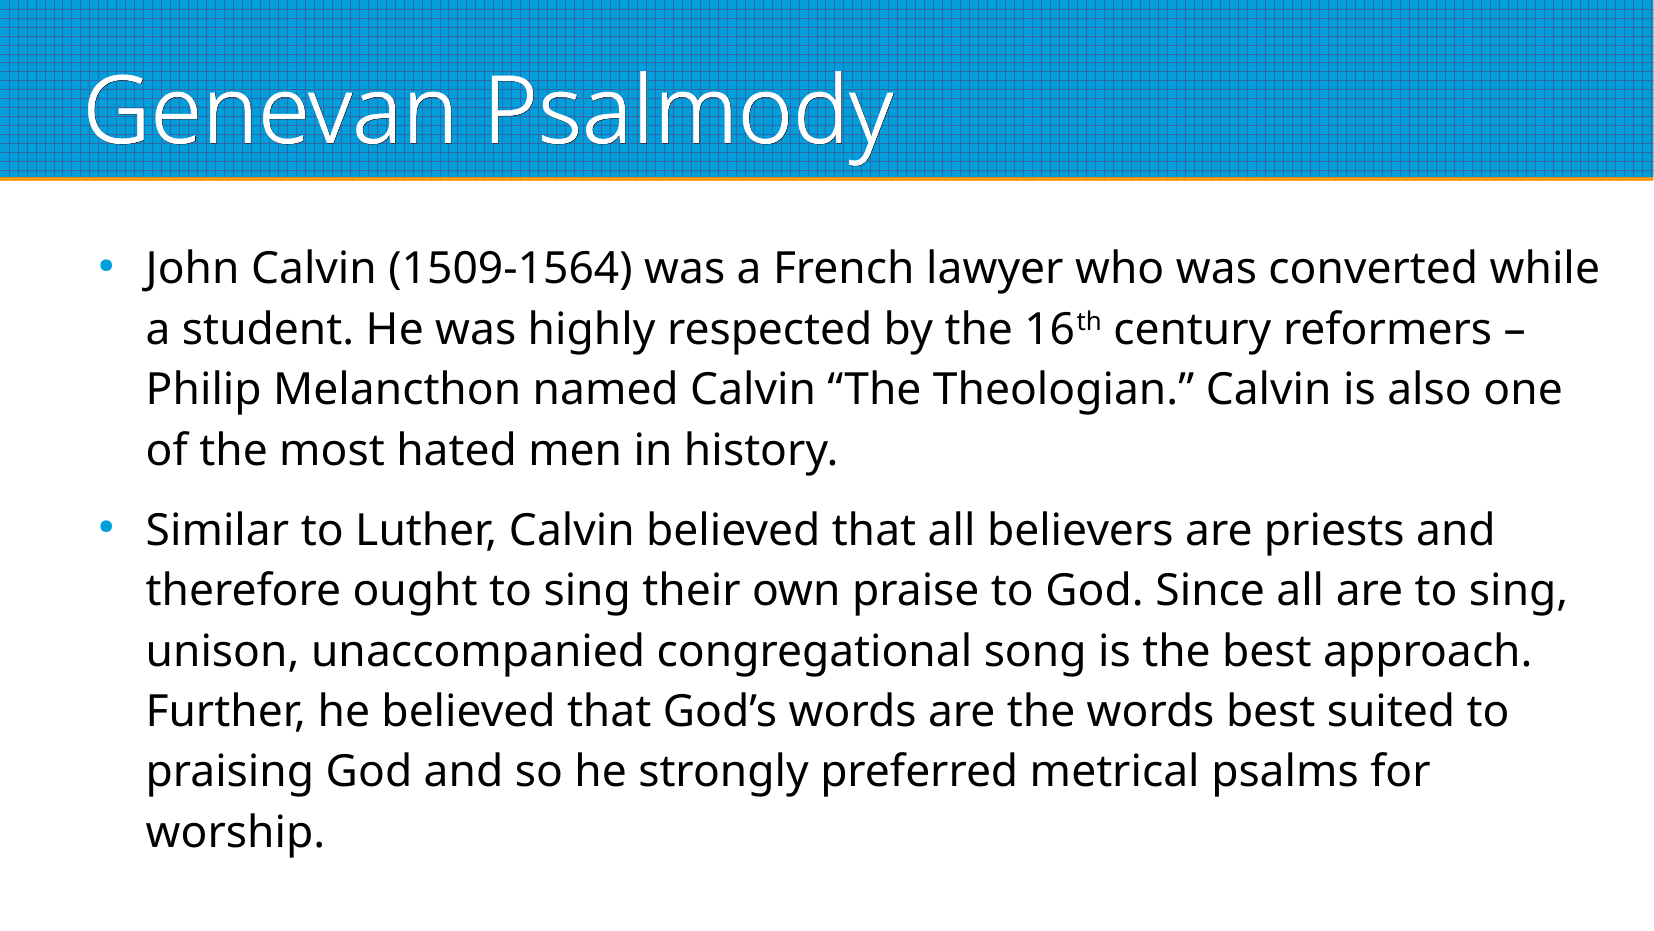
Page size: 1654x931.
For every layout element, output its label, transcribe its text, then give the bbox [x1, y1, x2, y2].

title Genevan Psalmody [82, 14, 1571, 171]
list John Calvin (1509-1564) was a French lawyer who was converted while a student. He was highly respected by the 16th century reformers – Philip Melancthon named Calvin “The Theologian.” Calvin is also one of the most hated men in history. Similar to Luther, Calvin believed that all believers are priests and therefore ought to sing their own praise to God. Since all are to sing, unison, unaccompanied congregational song is the best approach. Further, he believed that God’s words are the words best suited to praising God and so he strongly preferred metrical psalms for worship. [82, 236, 1613, 863]
